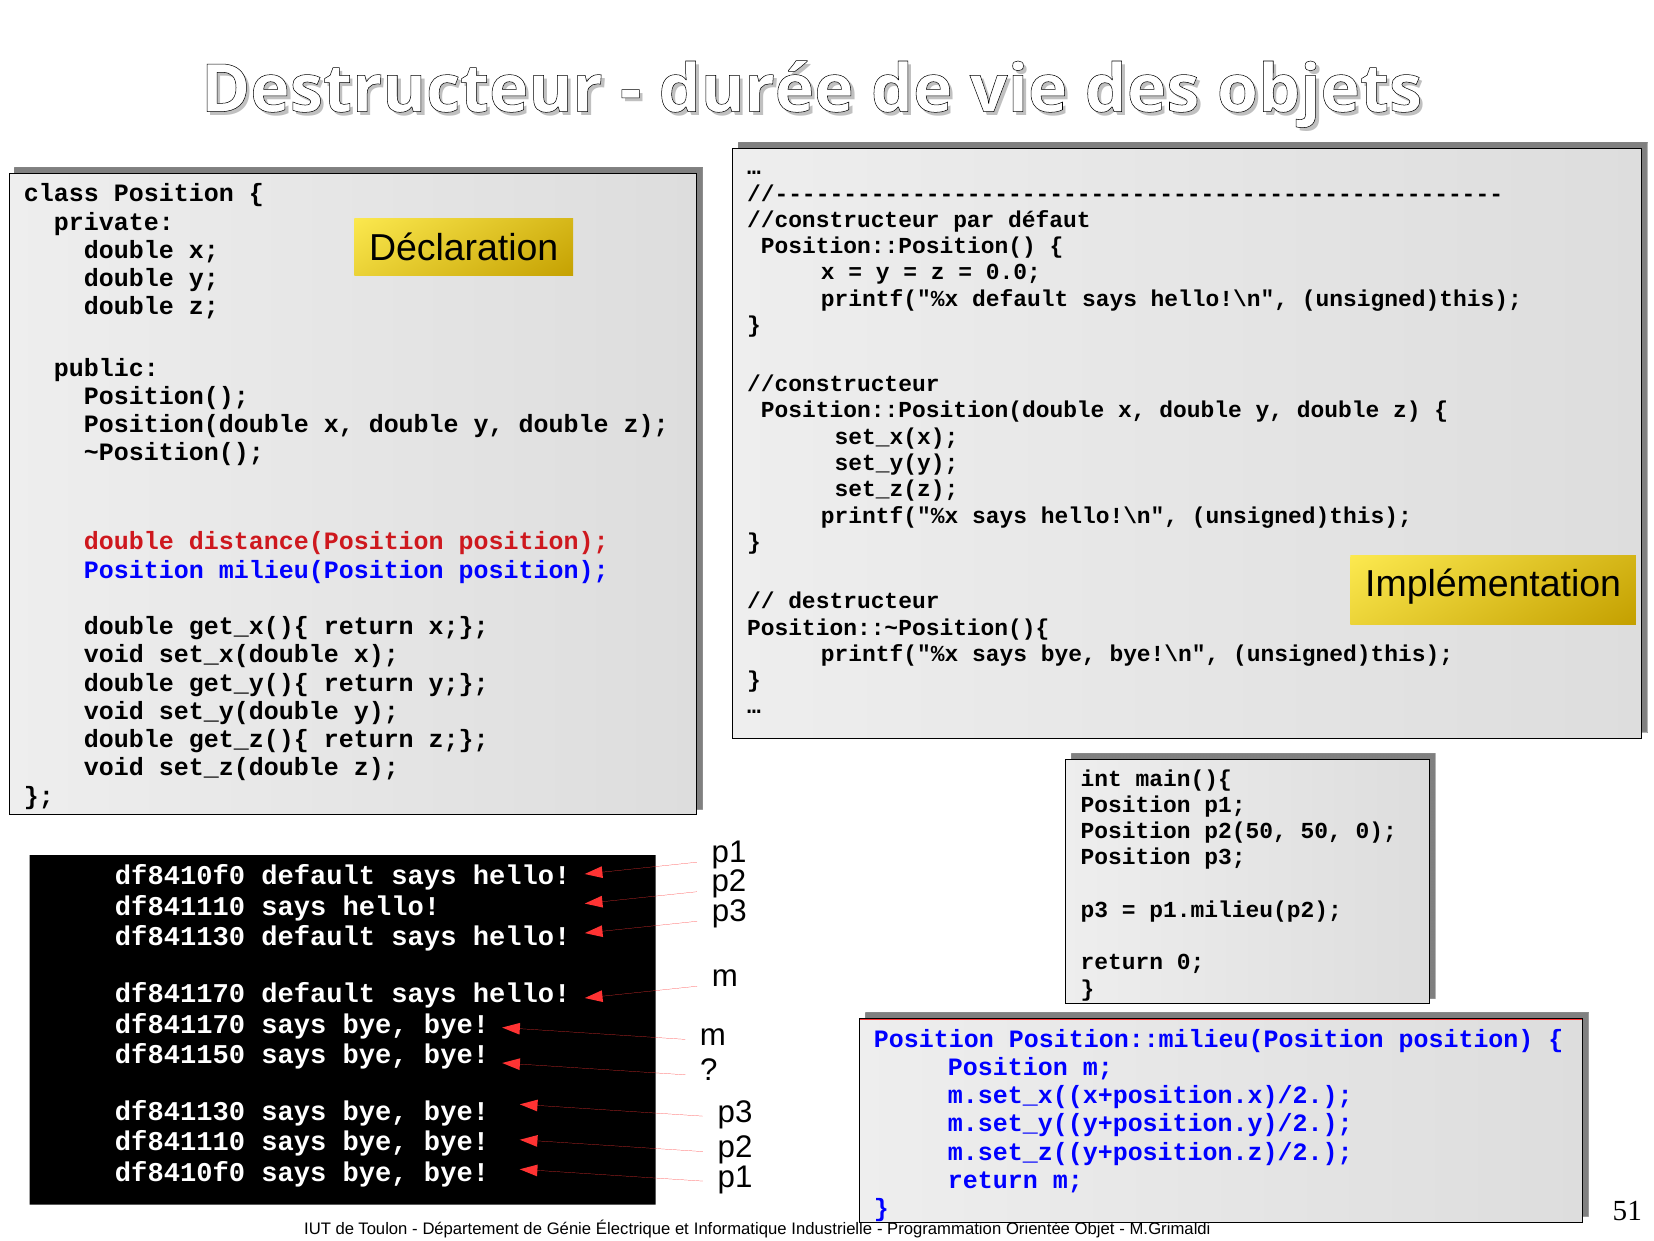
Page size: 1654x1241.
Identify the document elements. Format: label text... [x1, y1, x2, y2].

text_box p3 [697, 885, 769, 943]
text_box p1 [696, 826, 769, 856]
text_box p3 [702, 1086, 775, 1144]
text_box p2 [696, 856, 769, 891]
text_box Implémentation [1350, 555, 1636, 625]
text_box Déclaration [354, 218, 574, 276]
text_box p1 [702, 1179, 775, 1209]
text_box … //----------------------------------------------------- //constructeur par défaut Position::Position() { x = y = z = 0.0; printf("%x default says hello!\n", (unsigned)this); } //constructeur Position::Position(double x, double y, double z) { set_x(x); set_y(y); set_z(z); printf("%x says hello!\n", (unsigned)this); } // destructeur Position::~Position(){ printf("%x says bye, bye!\n", (unsigned)this); } … [732, 148, 1642, 739]
text_box Position Position::milieu(Position position) { Position m; m.set_x((x+position.x)/2.); m.set_y((y+position.y)/2.); m.set_z((y+position.z)/2.); return m; } [859, 1018, 1583, 1223]
text_box m [685, 1009, 757, 1045]
text_box int main(){ Position p1; Position p2(50, 50, 0); Position p3; p3 = p1.milieu(p2); return 0; } [1065, 759, 1430, 1004]
text_box p2 [702, 1144, 775, 1179]
text_box m [697, 950, 769, 1008]
text_box class Position { private: double x; double y; double z; public: Position(); Position(double x, double y, double z); ~Position(); double distance(Position position); Position milieu(Position position); double get_x(){ return x;}; void set_x(double x); double get_y(){ return y;}; void set_y(double y); double get_z(){ return z;}; void set_z(double z); }; [9, 173, 697, 815]
text_box df8410f0 default says hello! df841110 says hello! df841130 default says hello! df841170 default says hello! df841170 says bye, bye! df841150 says bye, bye! df841130 says bye, bye! df841110 says bye, bye! df8410f0 says bye, bye! [29, 855, 656, 1205]
text_box ? [685, 1045, 757, 1103]
title Destructeur - durée de vie des objets [76, 0, 1565, 190]
